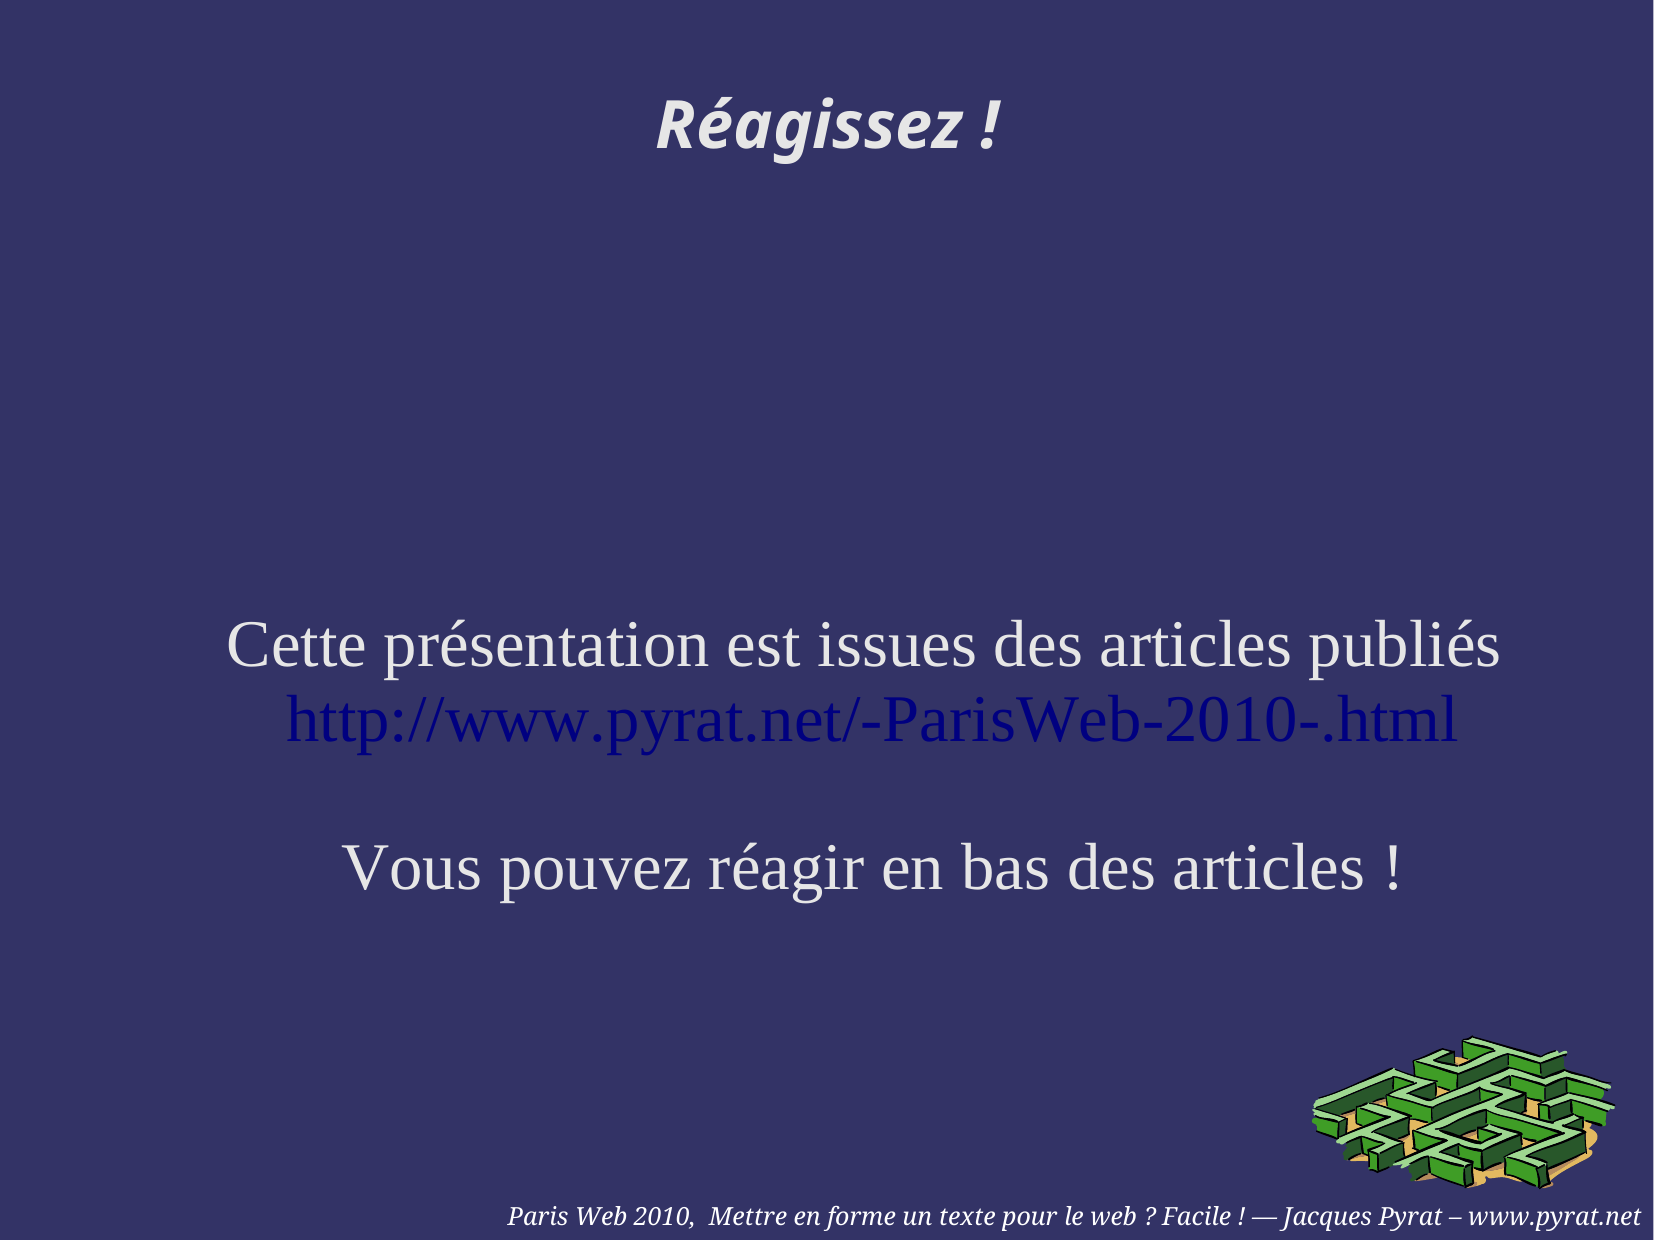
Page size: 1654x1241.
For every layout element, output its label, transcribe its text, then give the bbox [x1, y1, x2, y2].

subtitle Cette présentation est issues des articles publiés http://www.pyrat.net/-ParisWeb-2010-.html Vous pouvez réagir en bas des articles ! [178, 364, 1570, 1147]
title Réagissez ! [121, 19, 1534, 227]
